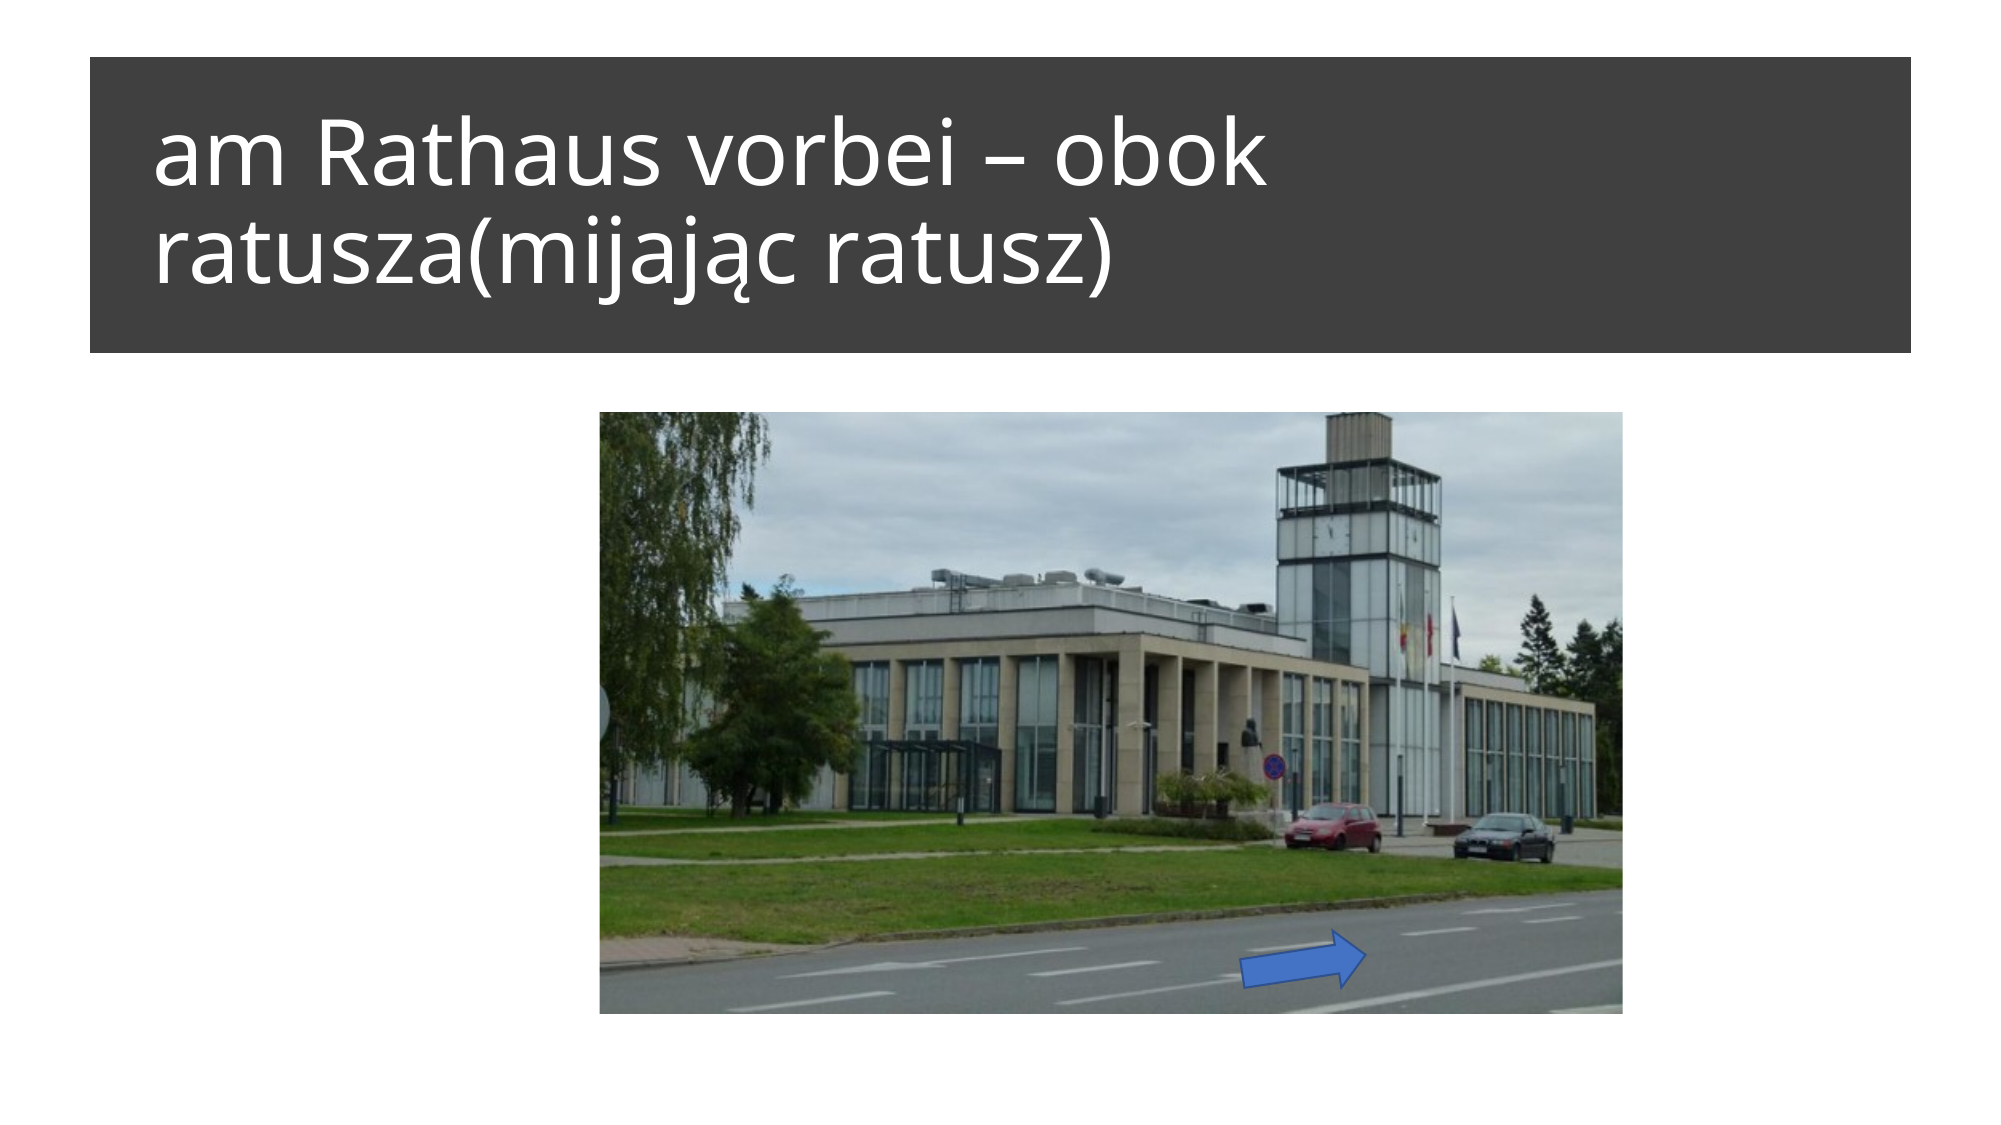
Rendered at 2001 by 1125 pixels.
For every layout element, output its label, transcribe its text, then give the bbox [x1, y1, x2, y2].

text_box [1240, 930, 1366, 988]
text_box [90, 57, 1911, 353]
title am Rathaus vorbei – obok ratusza(mijając ratusz) [137, 96, 1863, 314]
picture [599, 412, 1623, 1014]
